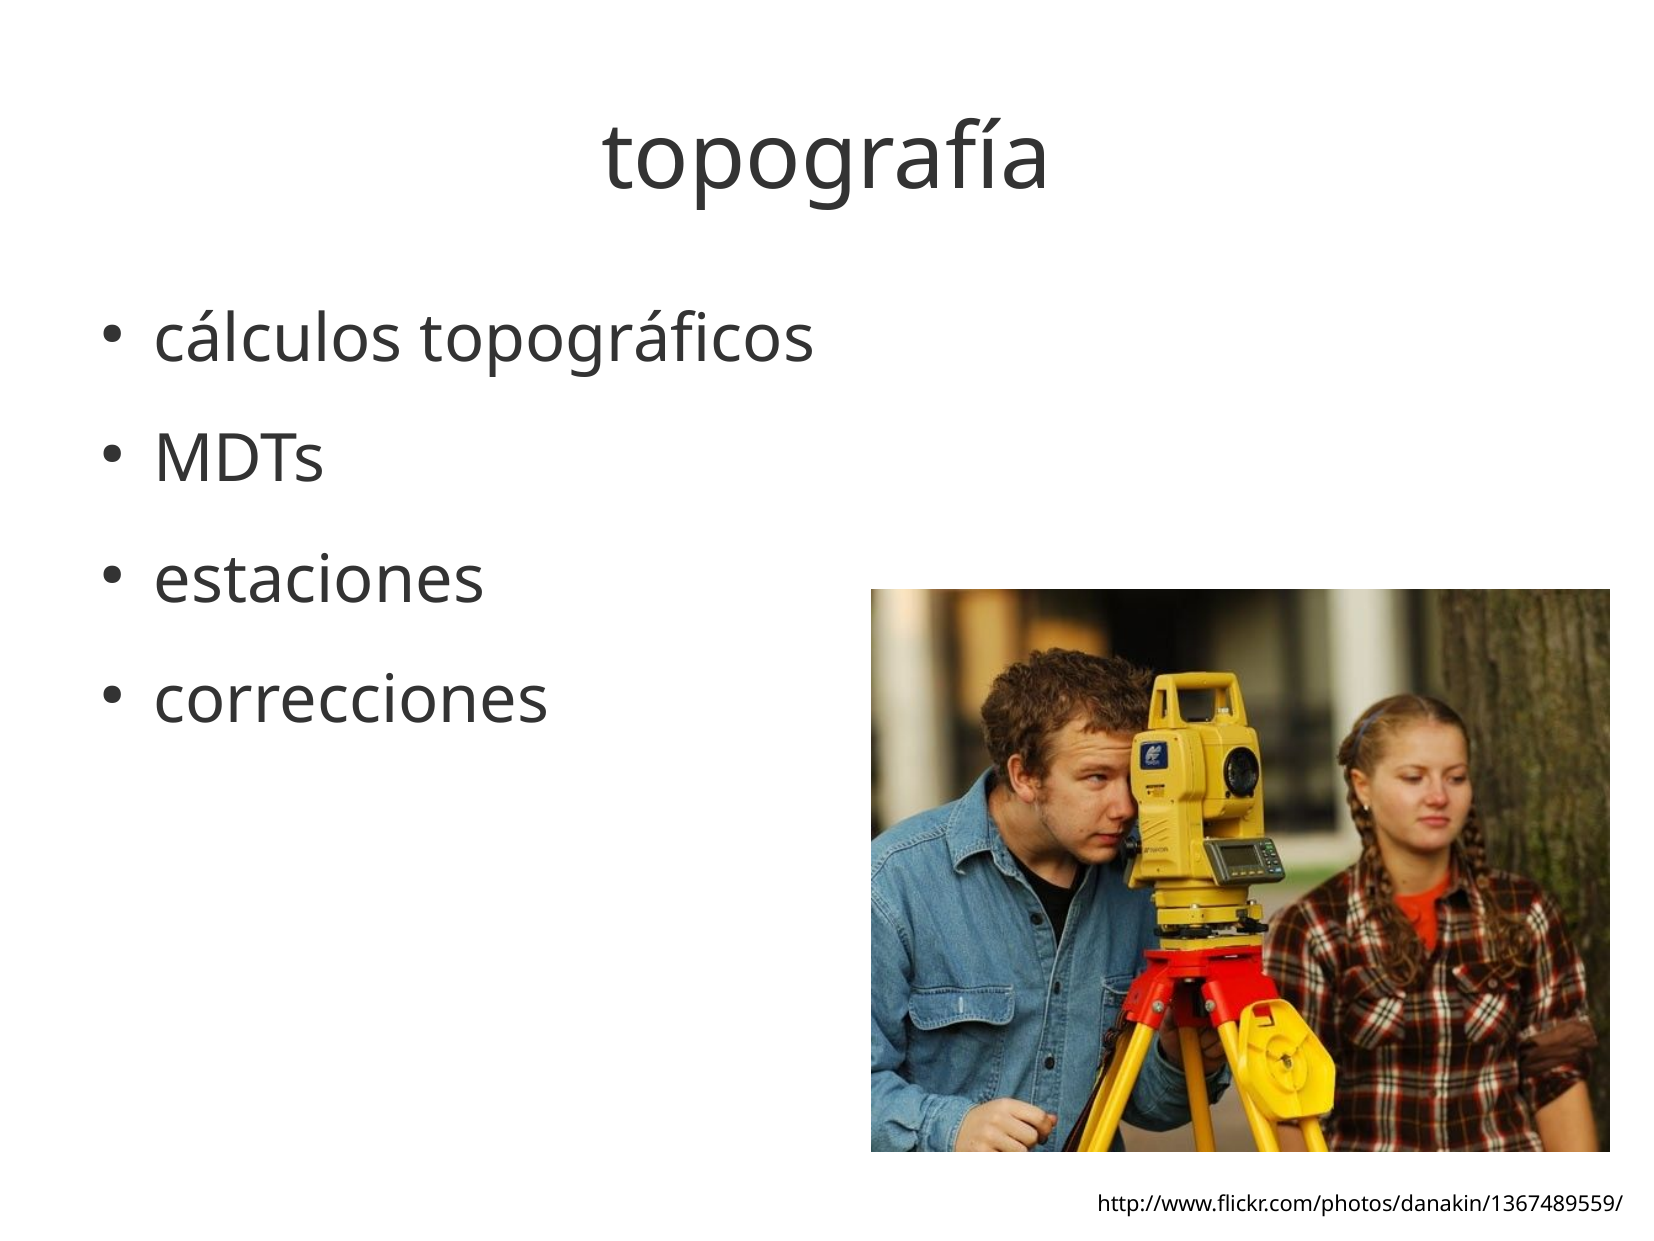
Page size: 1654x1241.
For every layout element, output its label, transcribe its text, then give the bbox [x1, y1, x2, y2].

text_box http://www.flickr.com/photos/danakin/1367489559/ [772, 1181, 1639, 1224]
picture [871, 589, 1610, 1152]
list cálculos topográficos MDTs estaciones correcciones [82, 290, 916, 1109]
title topografía [82, 49, 1571, 257]
